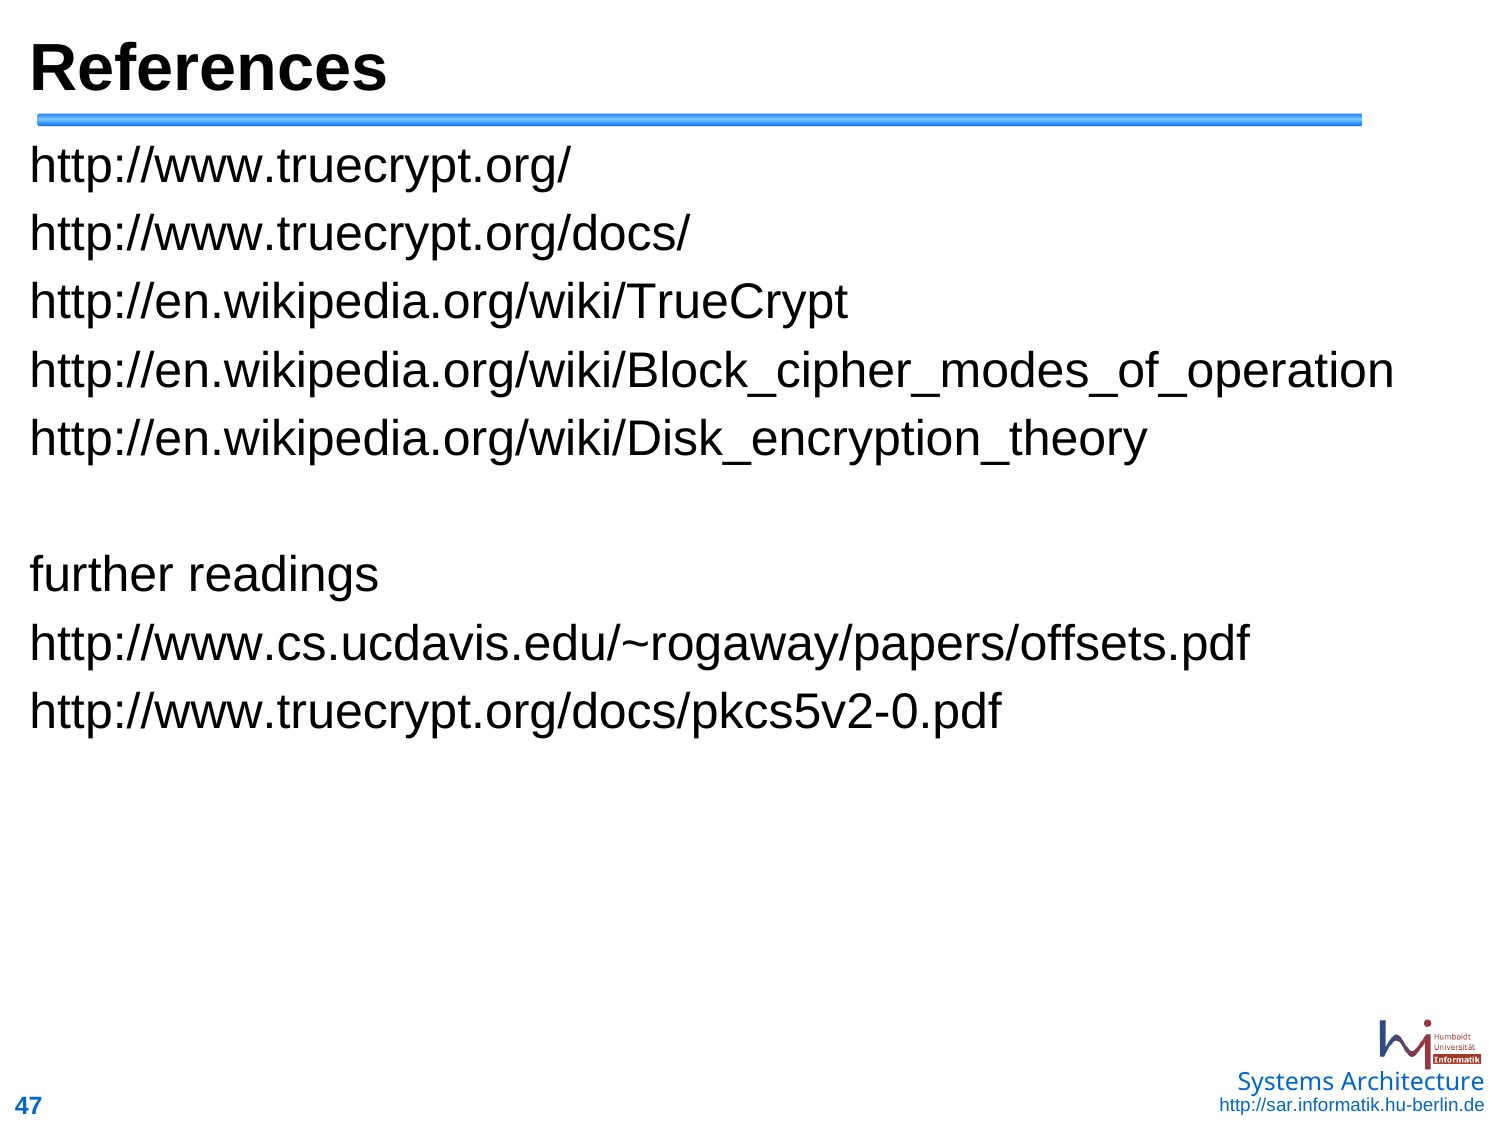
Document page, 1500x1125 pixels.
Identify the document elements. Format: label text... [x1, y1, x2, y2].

title References [29, 26, 1500, 108]
list http://www.truecrypt.org/ http://www.truecrypt.org/docs/ http://en.wikipedia.org/wiki/TrueCrypt http://en.wikipedia.org/wiki/Block_cipher_modes_of_operation http://en.wikipedia.org/wiki/Disk_encryption_theory further readings http://www.cs.ucdavis.edu/~rogaway/papers/offsets.pdf http://www.truecrypt.org/docs/pkcs5v2-0.pdf [29, 137, 1500, 1044]
picture [1376, 1044, 1483, 1071]
